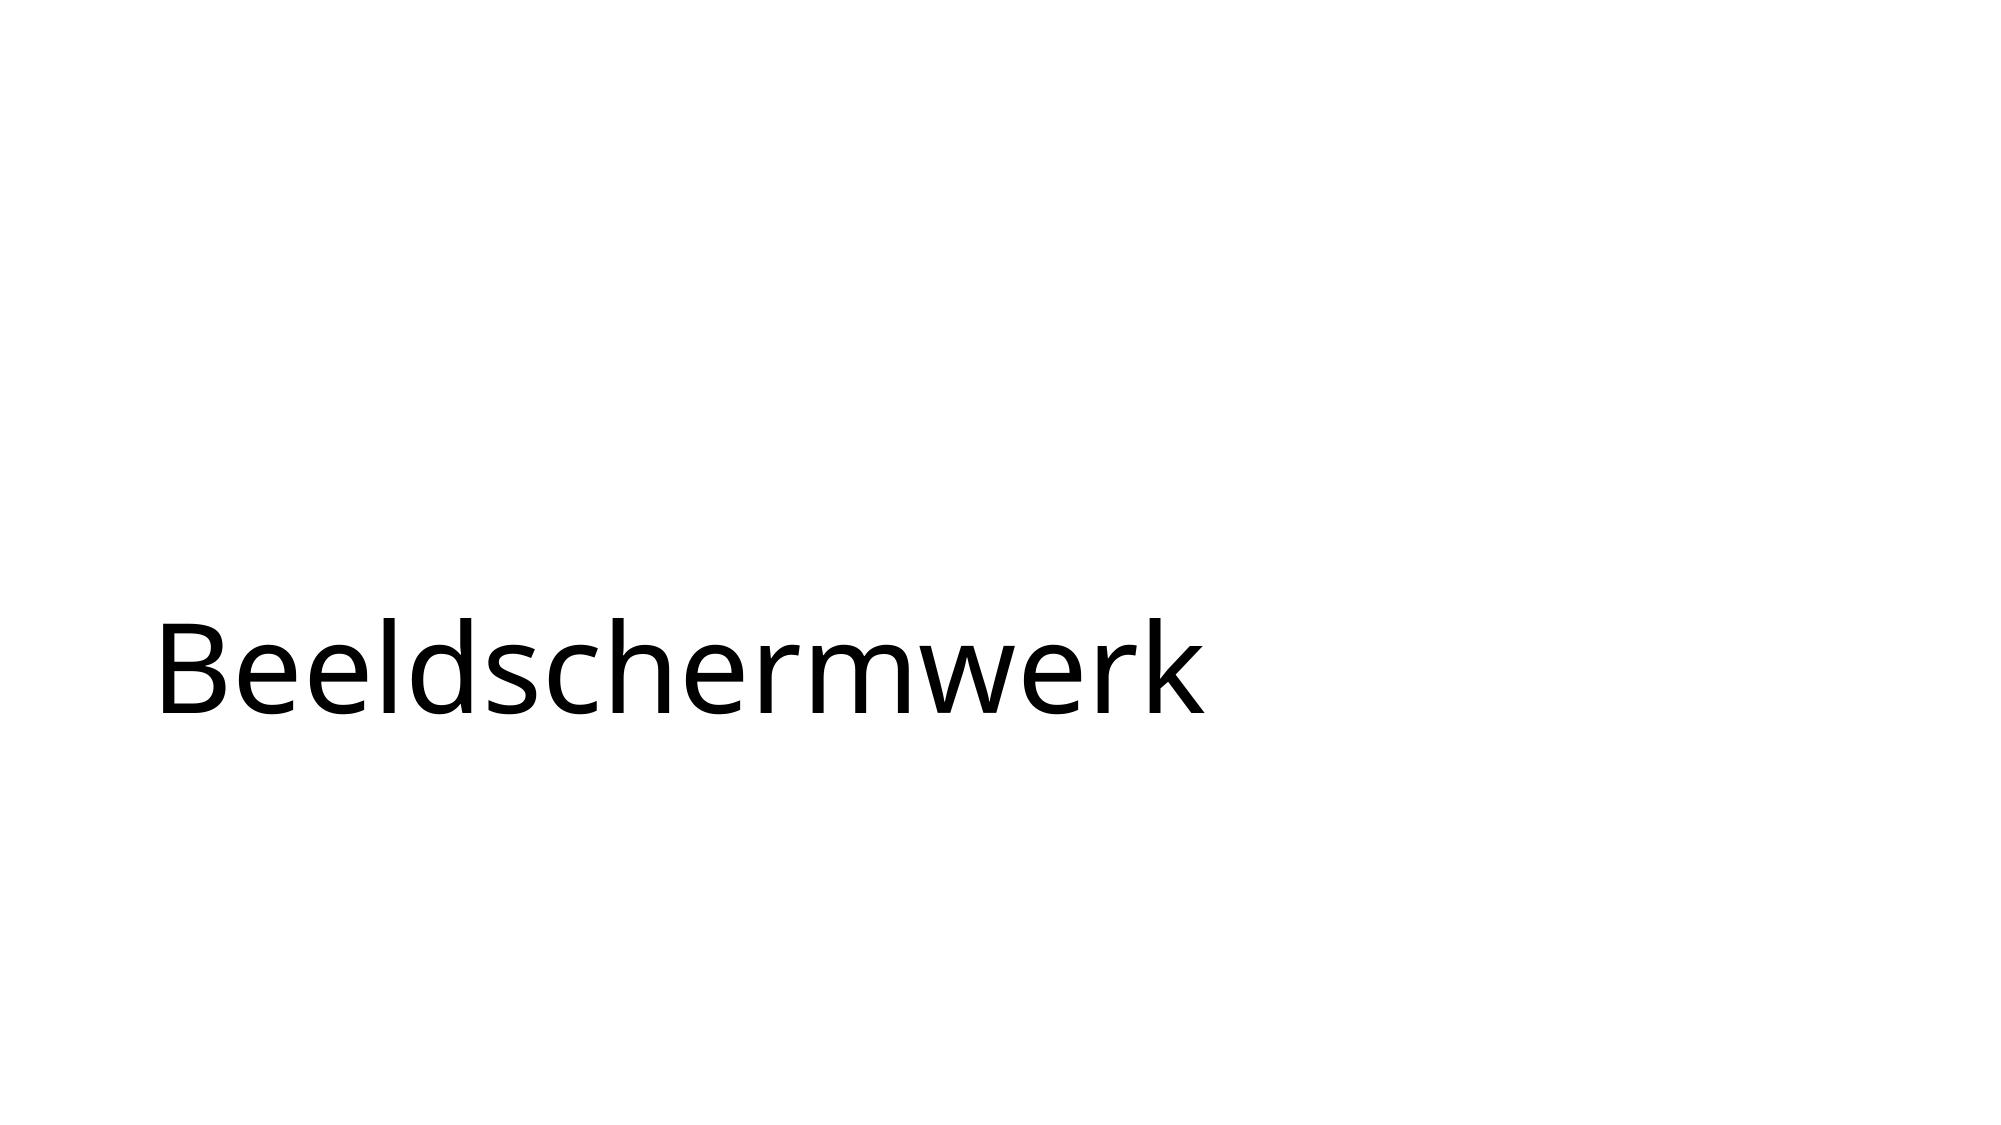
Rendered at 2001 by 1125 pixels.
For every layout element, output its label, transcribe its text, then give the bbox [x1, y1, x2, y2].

title Beeldschermwerk [136, 280, 1862, 749]
